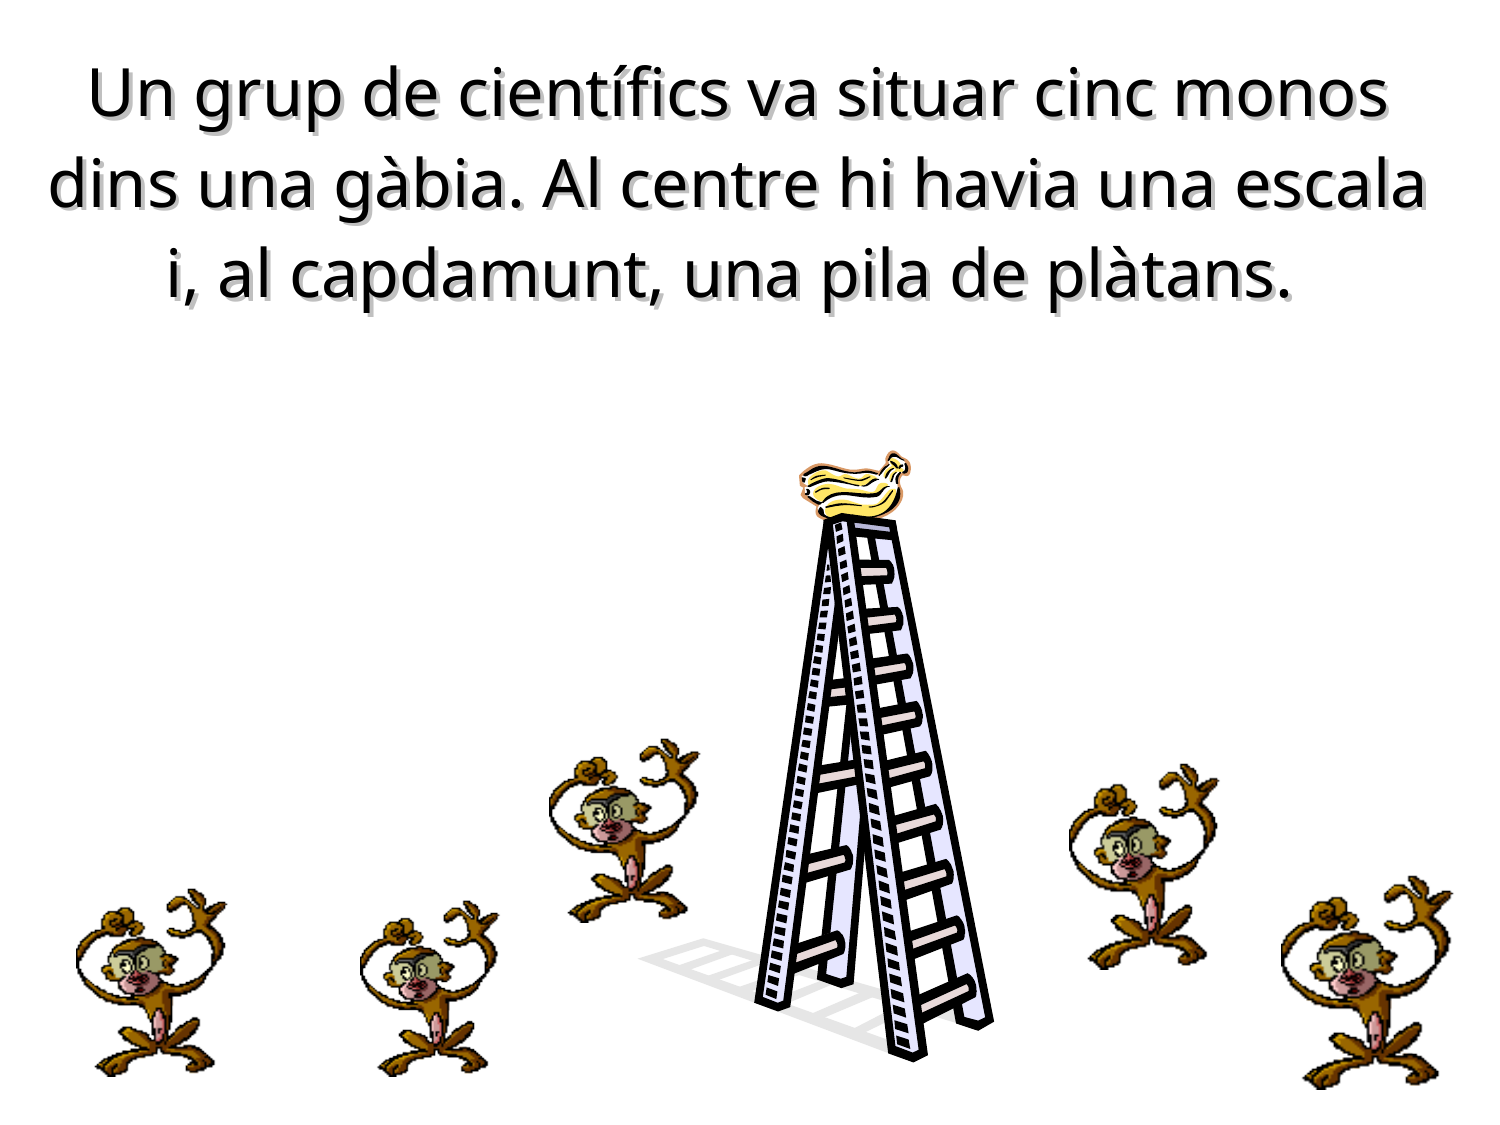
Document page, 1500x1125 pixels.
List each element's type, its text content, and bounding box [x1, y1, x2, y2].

picture [1069, 762, 1235, 971]
picture [76, 887, 243, 1077]
text_box Un grup de científics va situar cinc monos dins una gàbia. Al centre hi havia una escala i, al capdamunt, una pila de plàtans. [24, 37, 1453, 416]
picture [360, 899, 514, 1077]
picture [549, 422, 1002, 1070]
picture [1281, 874, 1471, 1090]
